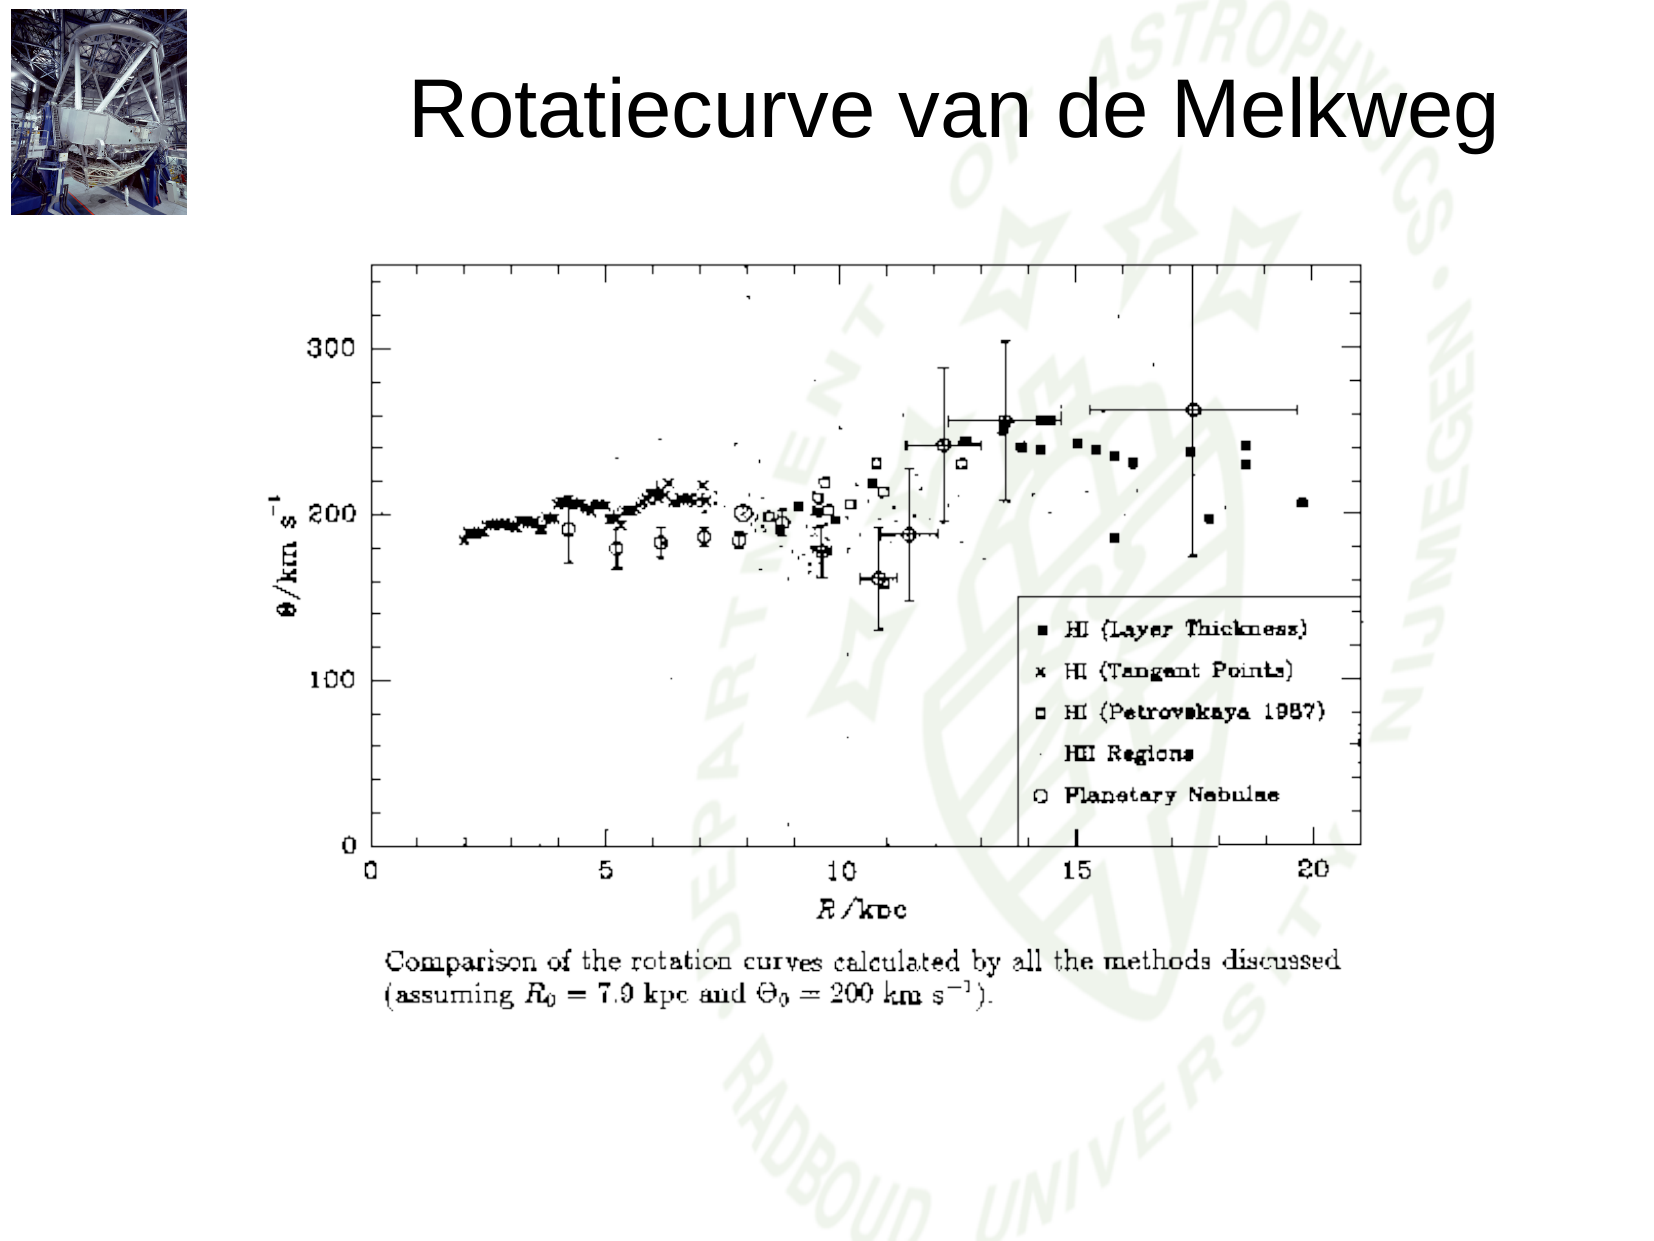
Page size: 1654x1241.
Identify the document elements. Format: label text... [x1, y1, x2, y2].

picture [0, 0, 1654, 1241]
text_box Rotatiecurve van de Melkweg [393, 55, 1517, 163]
